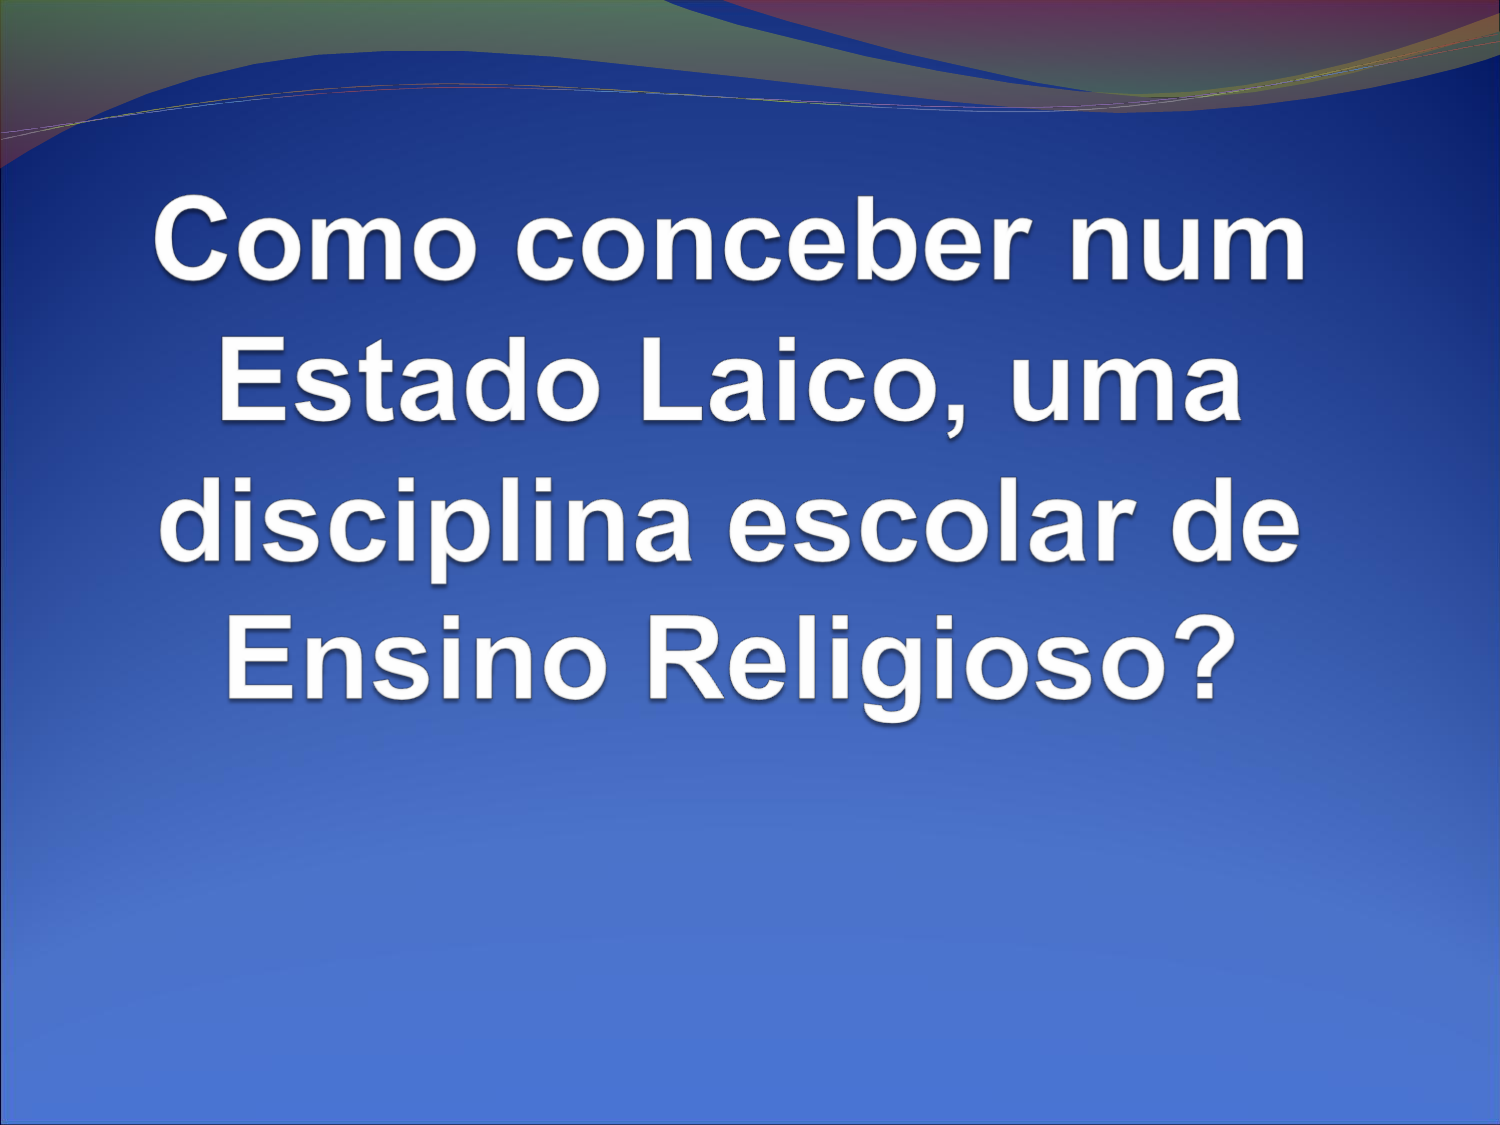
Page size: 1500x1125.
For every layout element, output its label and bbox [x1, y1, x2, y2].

picture [0, 0, 1500, 1125]
text_box [72, 112, 1421, 740]
